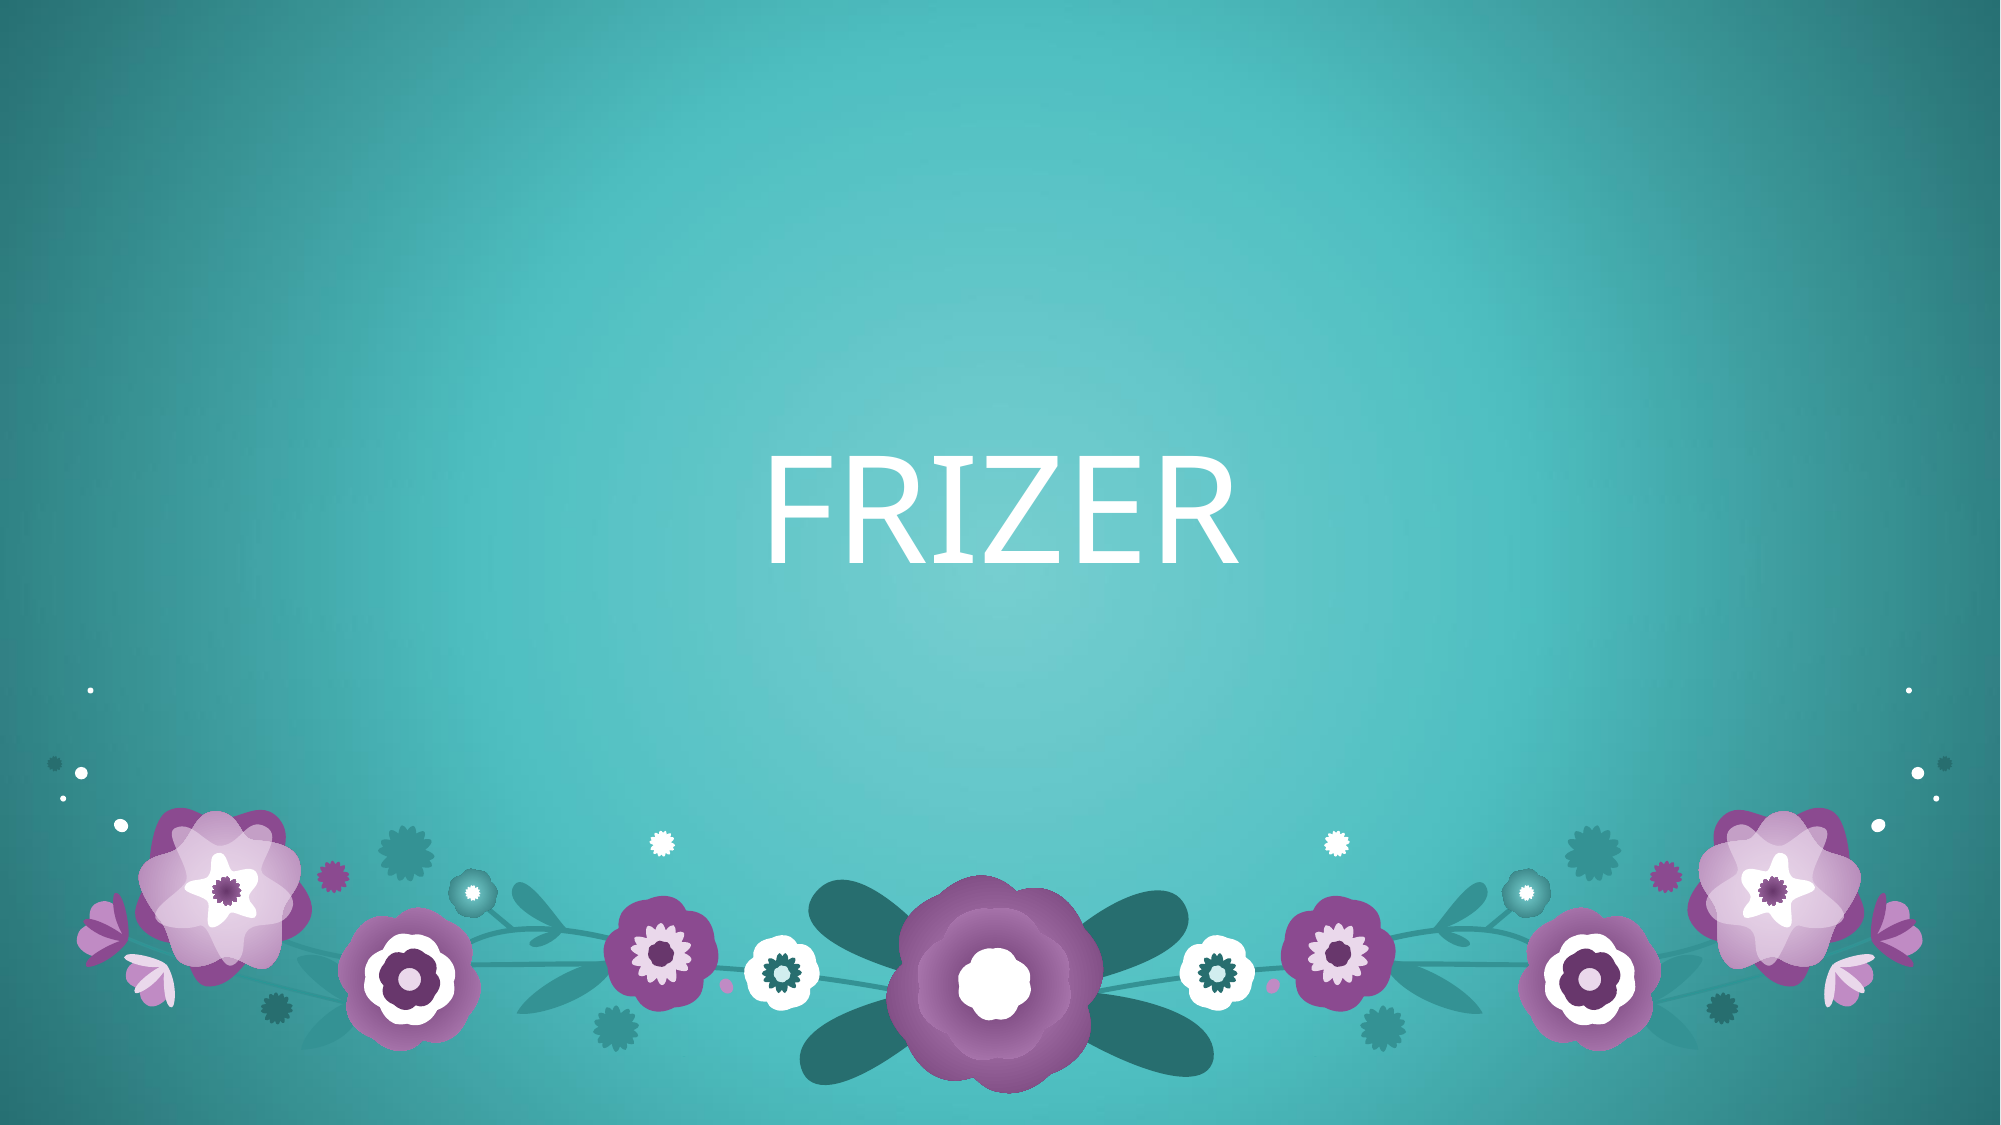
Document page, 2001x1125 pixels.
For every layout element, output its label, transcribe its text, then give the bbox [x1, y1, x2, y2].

picture [0, 0, 2001, 1125]
title FRIZER [249, 165, 1750, 600]
